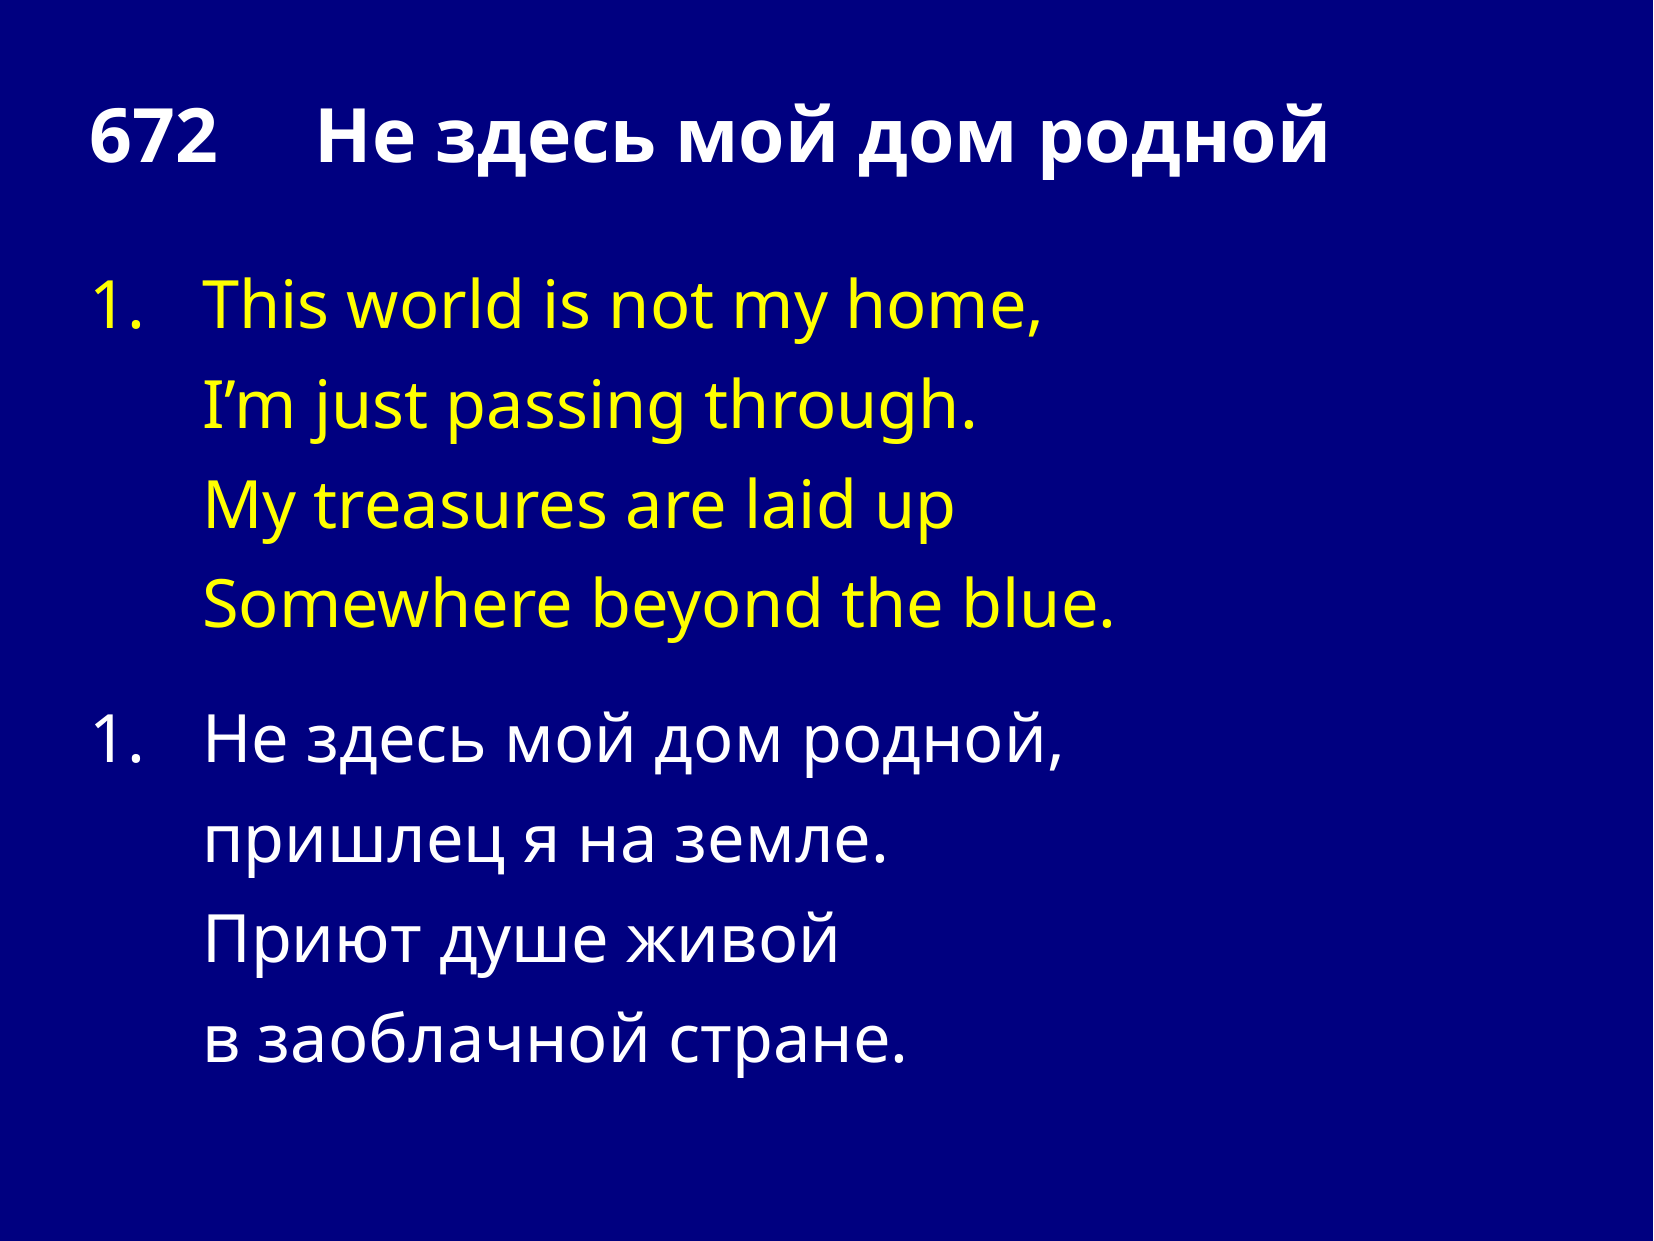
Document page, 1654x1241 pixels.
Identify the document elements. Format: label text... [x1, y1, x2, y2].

text_box 1. This world is not my home, I’m just passing through. My treasures are laid up Somewhere beyond the blue. [75, 188, 1576, 638]
text_box 672 Не здесь мой дом родной [75, 75, 1576, 188]
text_box 1. Не здесь мой дом родной, пришлец я на земле. Приют душе живой в заоблачной стране. [75, 675, 1576, 1163]
